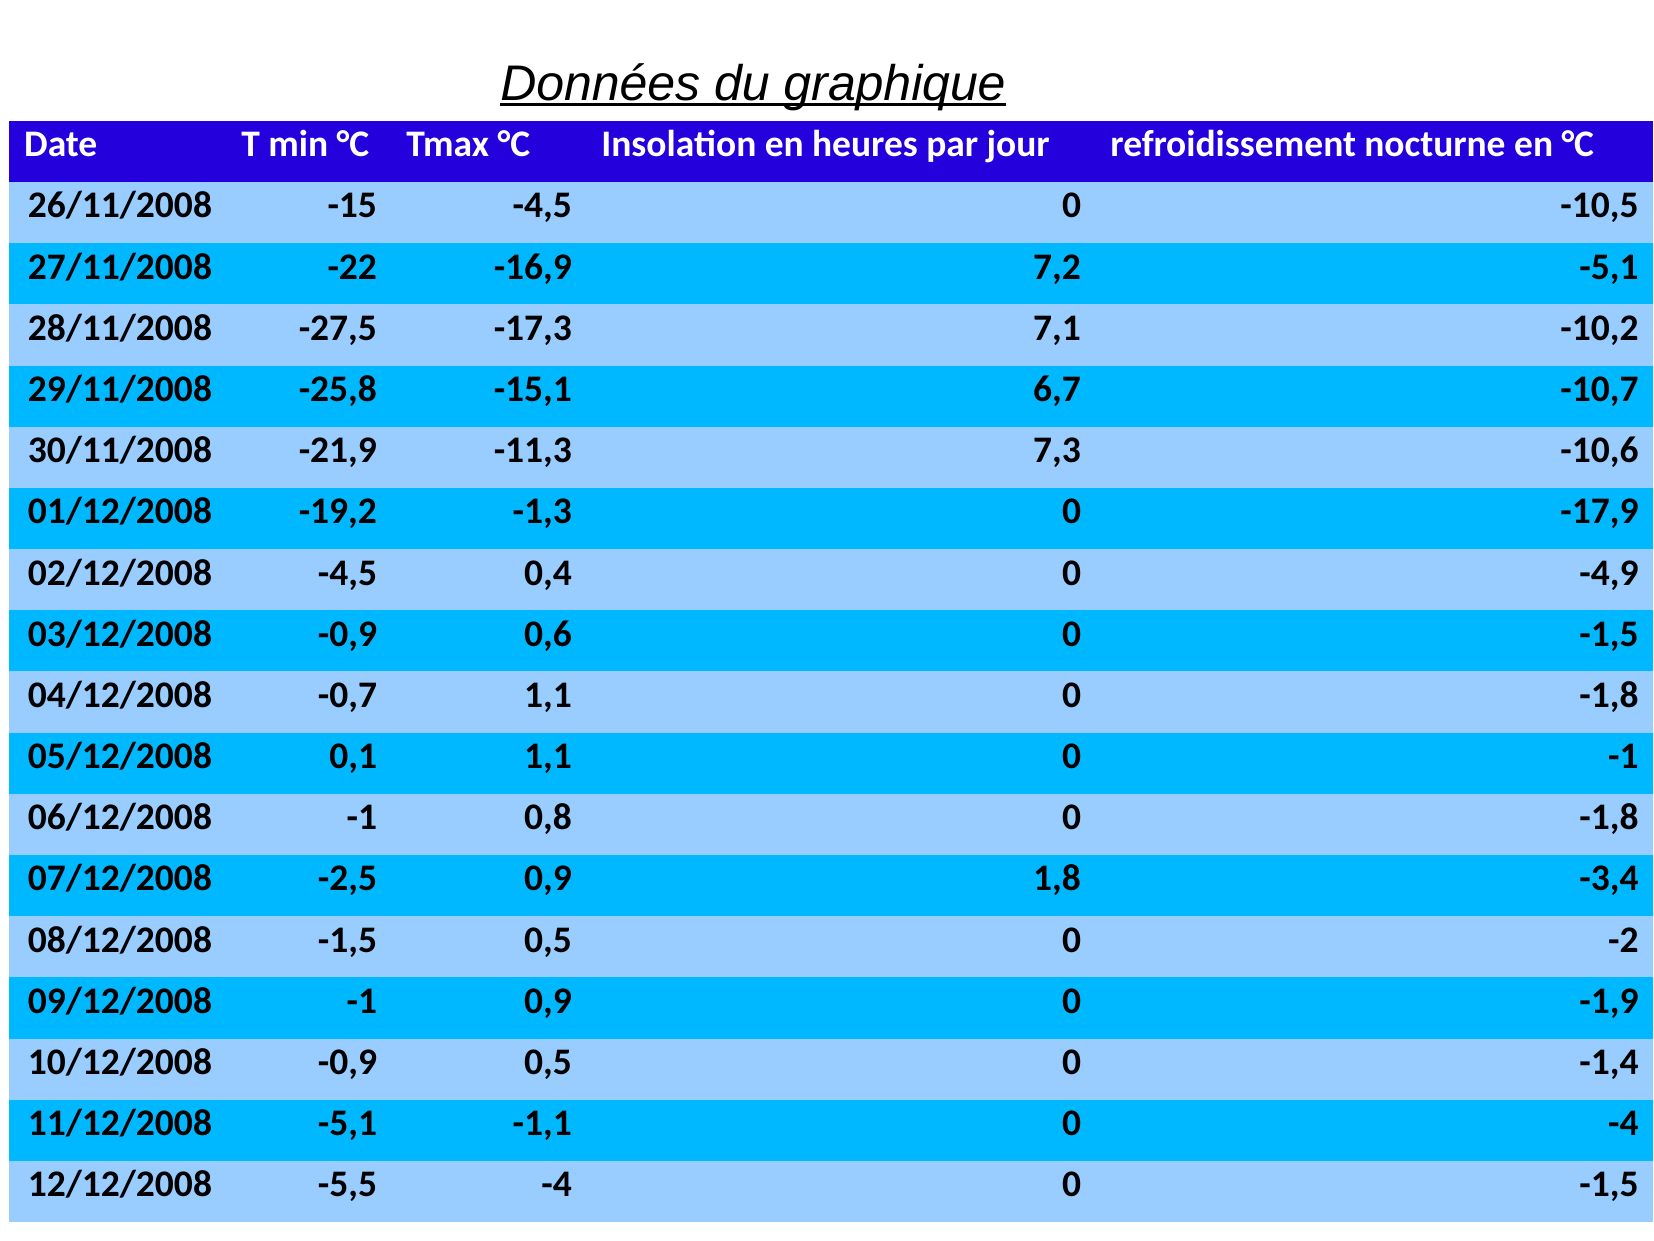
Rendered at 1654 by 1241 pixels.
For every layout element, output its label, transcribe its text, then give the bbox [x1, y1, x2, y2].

table_cell -4,5 [392, 182, 587, 243]
table_cell 09/12/2008 [9, 977, 227, 1039]
table_cell -4,5 [227, 549, 392, 610]
table_cell -1 [1096, 733, 1653, 794]
table_cell -3,4 [1096, 855, 1653, 916]
table_cell -1,5 [227, 916, 392, 977]
table_cell 28/11/2008 [9, 304, 227, 366]
table_header Tmax °C [392, 121, 587, 182]
table_cell -0,9 [227, 1039, 392, 1100]
table_cell 0,1 [227, 733, 392, 794]
table_cell 0 [587, 1039, 1096, 1100]
table_cell 0 [587, 610, 1096, 671]
table_cell 30/11/2008 [9, 427, 227, 488]
table_cell -10,6 [1096, 427, 1653, 488]
table_cell -1,9 [1096, 977, 1653, 1039]
table_cell 0 [587, 794, 1096, 855]
table_cell 06/12/2008 [9, 794, 227, 855]
table_cell 11/12/2008 [9, 1100, 227, 1161]
table_cell 0 [587, 916, 1096, 977]
table_cell -16,9 [392, 243, 587, 304]
table_cell 0 [587, 549, 1096, 610]
table_cell 7,1 [587, 304, 1096, 366]
table_cell -27,5 [227, 304, 392, 366]
table_cell 1,1 [392, 671, 587, 733]
table_cell -10,2 [1096, 304, 1653, 366]
table_cell 6,7 [587, 366, 1096, 427]
table_cell 07/12/2008 [9, 855, 227, 916]
table_cell -17,3 [392, 304, 587, 366]
table_cell -22 [227, 243, 392, 304]
table_header Date [9, 121, 227, 182]
table_cell -4 [1096, 1100, 1653, 1161]
table_cell 7,3 [587, 427, 1096, 488]
table_cell 26/11/2008 [9, 182, 227, 243]
table_cell 04/12/2008 [9, 671, 227, 733]
table_cell -1,3 [392, 488, 587, 549]
table_header Insolation en heures par jour [587, 121, 1096, 182]
table_cell 12/12/2008 [9, 1161, 227, 1222]
table_cell 0,5 [392, 1039, 587, 1100]
table_cell 0,8 [392, 794, 587, 855]
table_cell 0,4 [392, 549, 587, 610]
table_cell -4,9 [1096, 549, 1653, 610]
table_cell -1,4 [1096, 1039, 1653, 1100]
table_cell -21,9 [227, 427, 392, 488]
table_cell 7,2 [587, 243, 1096, 304]
table_cell -4 [392, 1161, 587, 1222]
table_cell -25,8 [227, 366, 392, 427]
table_cell -10,7 [1096, 366, 1653, 427]
table_cell -5,1 [1096, 243, 1653, 304]
table_cell 02/12/2008 [9, 549, 227, 610]
table_cell 29/11/2008 [9, 366, 227, 427]
table_cell 0 [587, 1161, 1096, 1222]
table_cell -2,5 [227, 855, 392, 916]
table_cell -5,5 [227, 1161, 392, 1222]
table_cell 1,8 [587, 855, 1096, 916]
table_cell 1,1 [392, 733, 587, 794]
table_cell 03/12/2008 [9, 610, 227, 671]
table_cell -5,1 [227, 1100, 392, 1161]
table_cell -0,7 [227, 671, 392, 733]
table_cell 0 [587, 182, 1096, 243]
table_cell 0,9 [392, 855, 587, 916]
table_cell -15,1 [392, 366, 587, 427]
table_cell 10/12/2008 [9, 1039, 227, 1100]
table_cell 27/11/2008 [9, 243, 227, 304]
table_cell -10,5 [1096, 182, 1653, 243]
table_cell 05/12/2008 [9, 733, 227, 794]
table_cell 08/12/2008 [9, 916, 227, 977]
table_cell 0,5 [392, 916, 587, 977]
table_cell -1 [227, 794, 392, 855]
table_cell 0 [587, 1100, 1096, 1161]
table_cell -1,1 [392, 1100, 587, 1161]
table_cell -19,2 [227, 488, 392, 549]
text_box Données du graphique [177, 47, 1329, 119]
table_cell 0 [587, 733, 1096, 794]
table_cell -0,9 [227, 610, 392, 671]
table_cell 0 [587, 977, 1096, 1039]
table_cell -1,8 [1096, 794, 1653, 855]
table_cell -1,5 [1096, 1161, 1653, 1222]
table_cell 0,9 [392, 977, 587, 1039]
table_cell 0 [587, 488, 1096, 549]
table_cell -1,8 [1096, 671, 1653, 733]
table_cell -17,9 [1096, 488, 1653, 549]
table_cell 0 [587, 671, 1096, 733]
table_cell -2 [1096, 916, 1653, 977]
table_header T min °C [227, 121, 392, 182]
table_cell -1,5 [1096, 610, 1653, 671]
table_cell -11,3 [392, 427, 587, 488]
table_cell -15 [227, 182, 392, 243]
table_cell 0,6 [392, 610, 587, 671]
table_cell 01/12/2008 [9, 488, 227, 549]
table_header refroidissement nocturne en °C [1096, 121, 1653, 182]
table_cell -1 [227, 977, 392, 1039]
